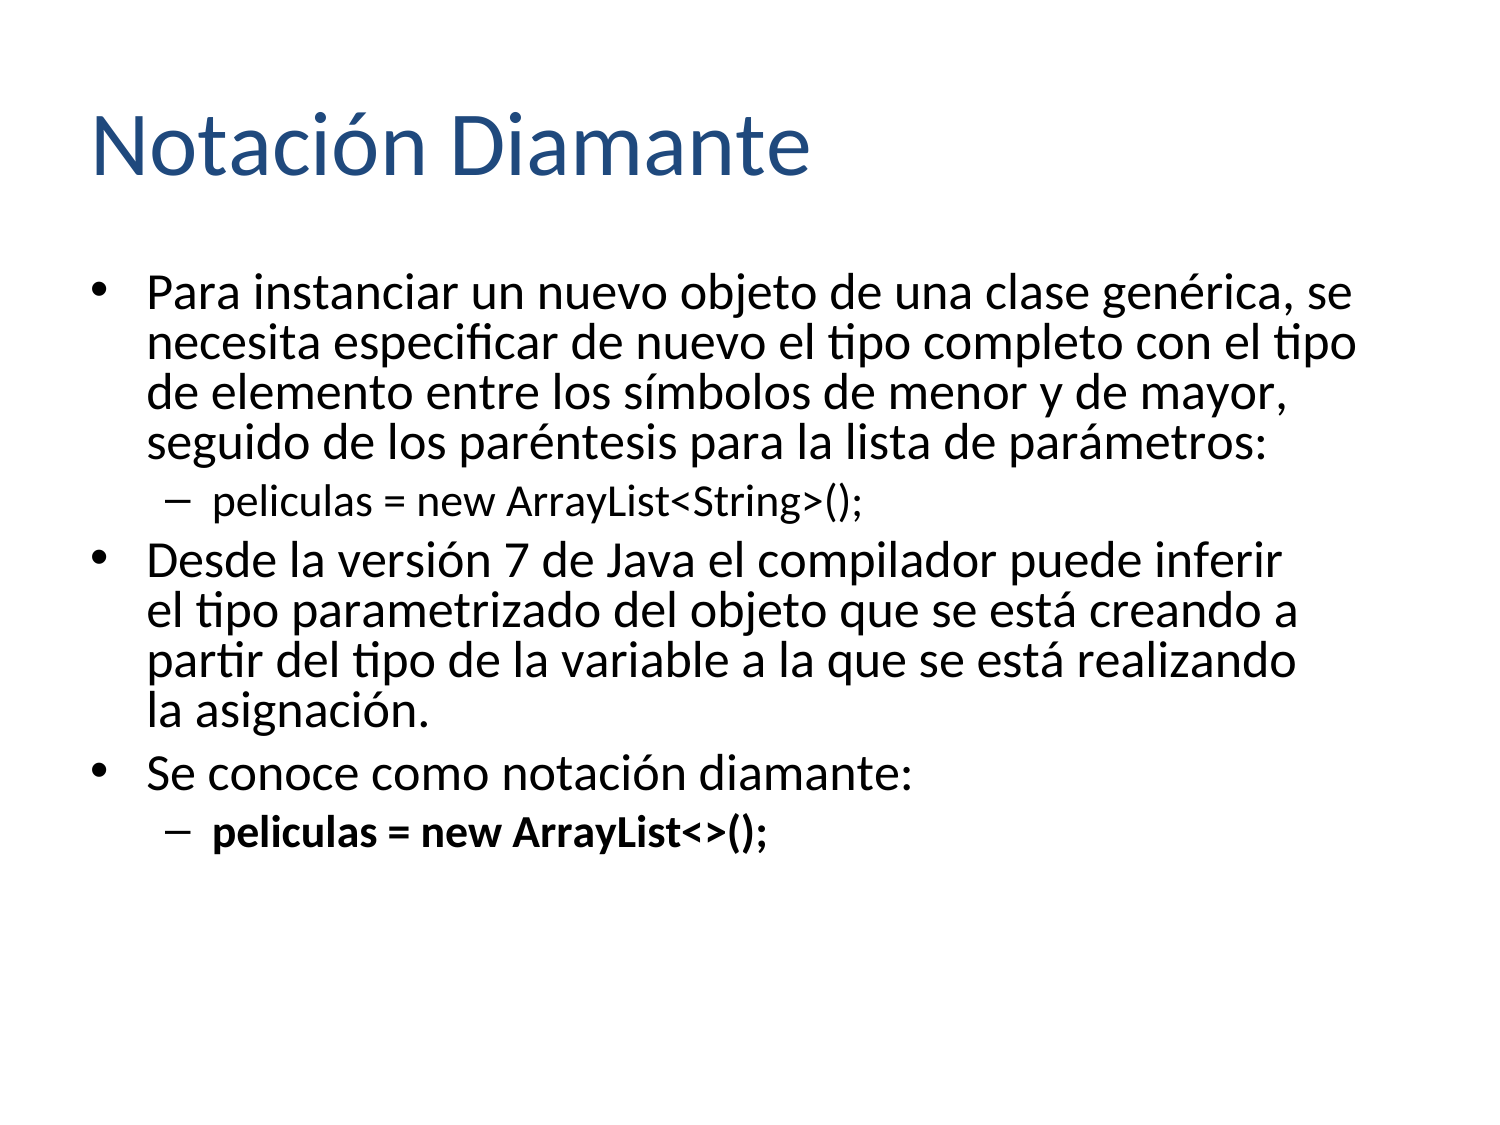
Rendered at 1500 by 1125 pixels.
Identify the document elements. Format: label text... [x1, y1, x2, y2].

list Para instanciar un nuevo objeto de una clase genérica, se necesita especificar de nuevo el tipo completo con el tipo de elemento entre los símbolos de menor y de mayor, seguido de los paréntesis para la lista de parámetros: peliculas = new ArrayList<String>(); Desde la versión 7 de Java el compilador puede inferir el tipo parametrizado del objeto que se está creando a partir del tipo de la variable a la que se está realizando la asignación. Se conoce como notación diamante: peliculas = new ArrayList<>(); [75, 262, 1426, 1005]
title Notación Diamante [75, 45, 1426, 233]
